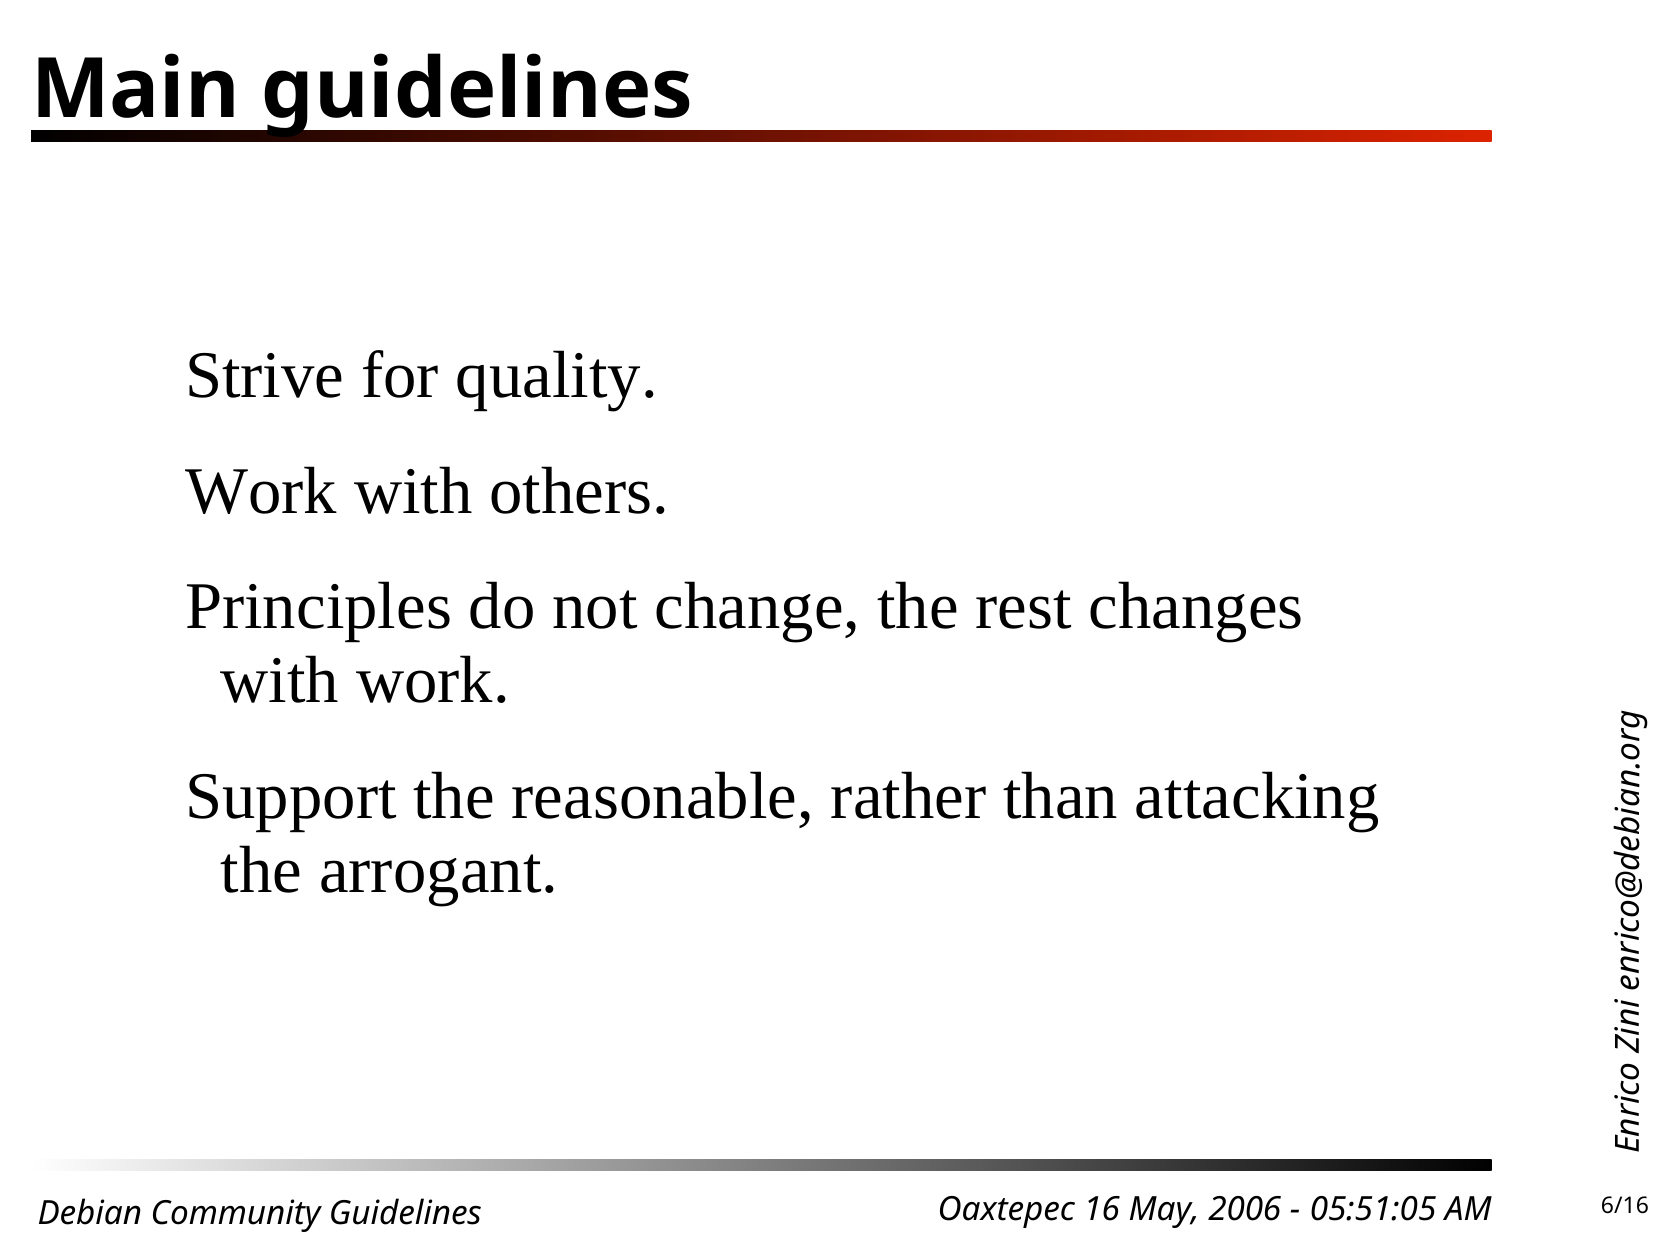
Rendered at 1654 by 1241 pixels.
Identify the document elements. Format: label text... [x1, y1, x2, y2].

text_box Strive for quality. Work with others. Principles do not change, the rest changes with work. Support the reasonable, rather than attacking the arrogant. [185, 338, 1417, 929]
text_box Main guidelines [31, 28, 1438, 165]
